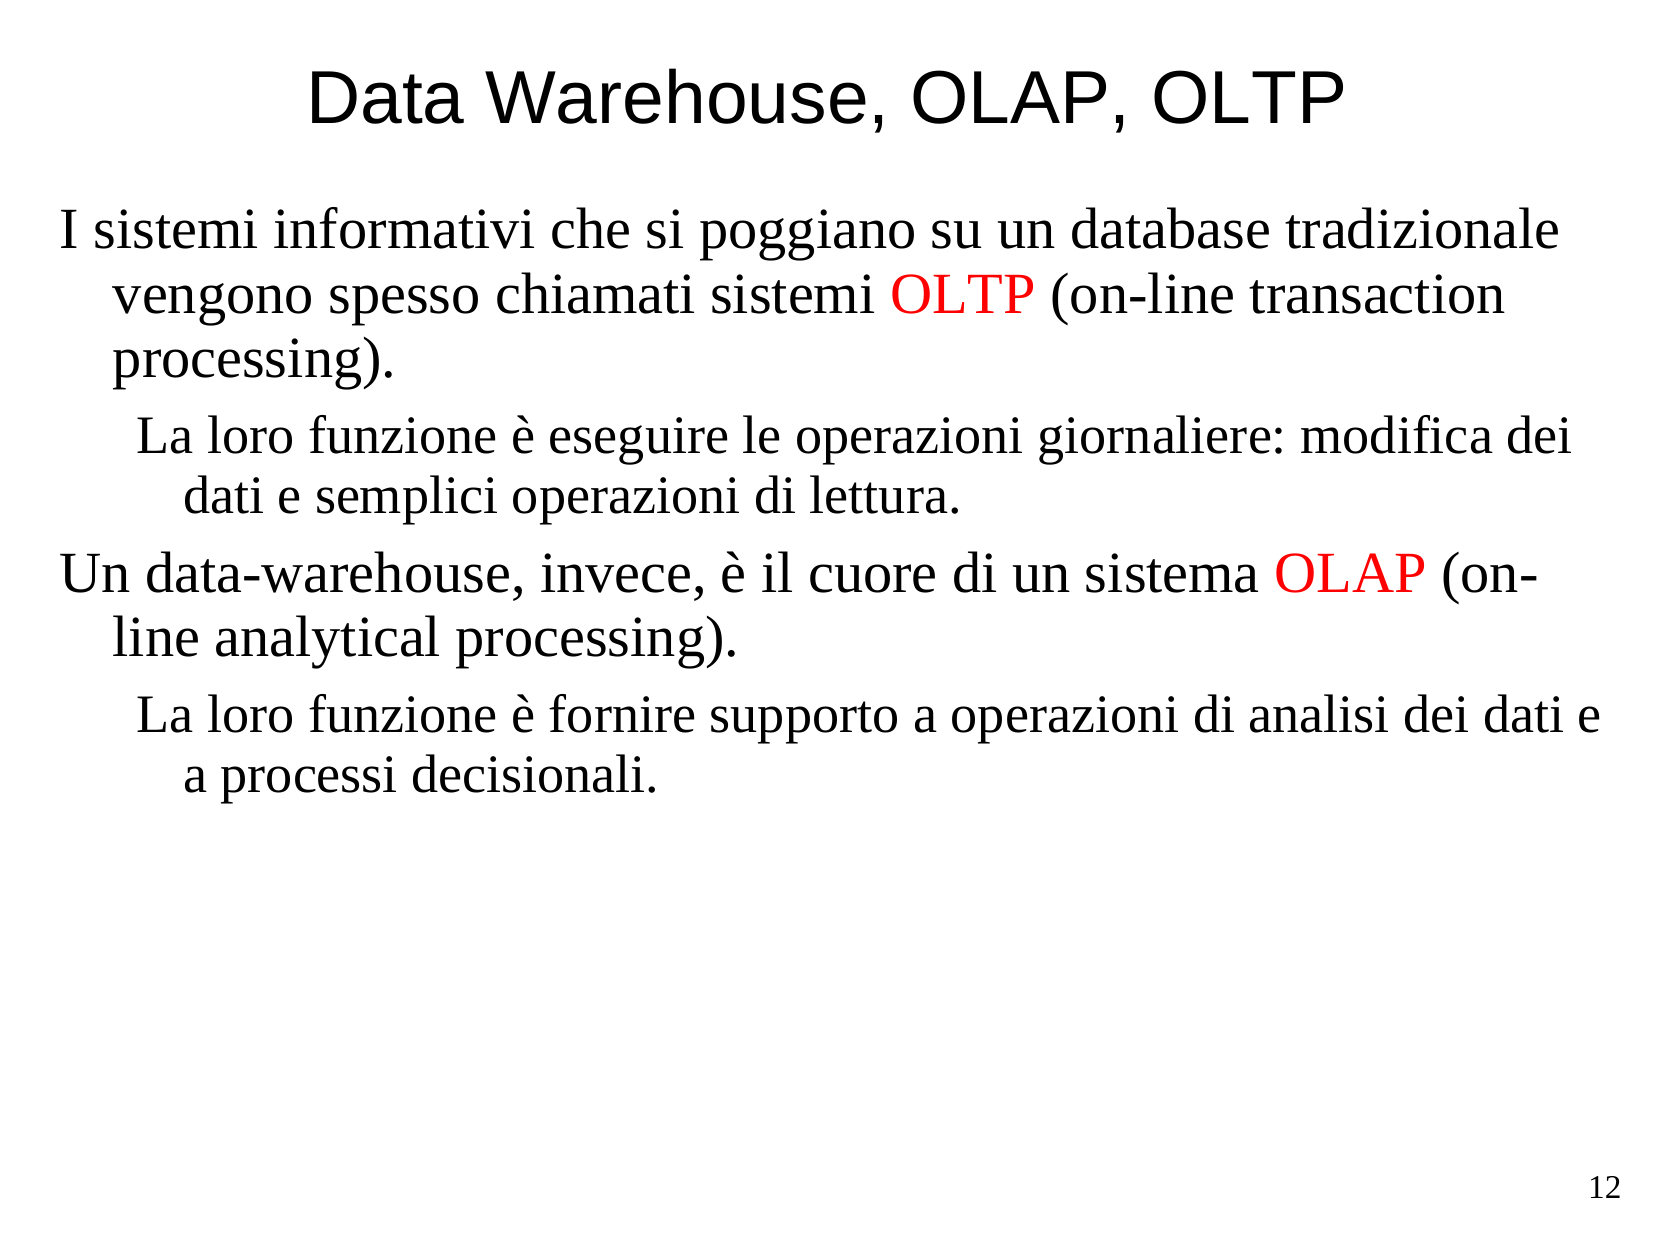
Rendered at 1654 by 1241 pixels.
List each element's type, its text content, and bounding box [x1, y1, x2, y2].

list I sistemi informativi che si poggiano su un database tradizionale vengono spesso chiamati sistemi OLTP (on-line transaction processing). La loro funzione è eseguire le operazioni giornaliere: modifica dei dati e semplici operazioni di lettura. Un data-warehouse, invece, è il cuore di un sistema OLAP (on-line analytical processing). La loro funzione è fornire supporto a operazioni di analisi dei dati e a processi decisionali. [42, 196, 1612, 1187]
title Data Warehouse, OLAP, OLTP [37, 30, 1617, 166]
